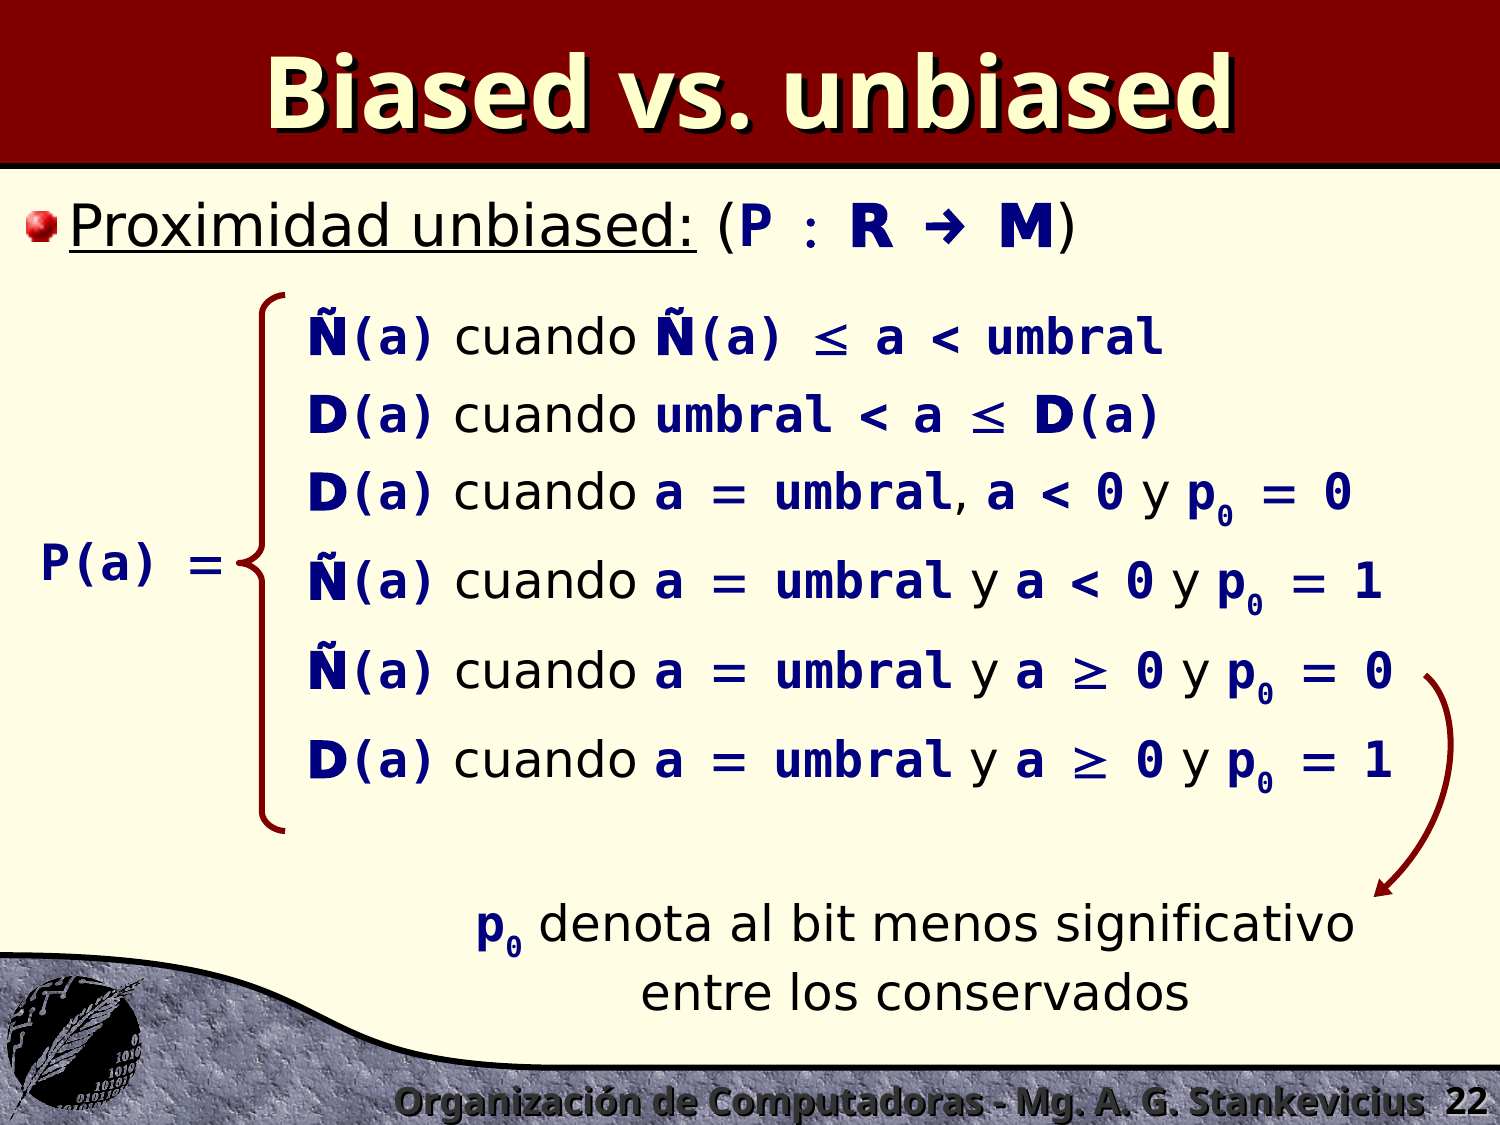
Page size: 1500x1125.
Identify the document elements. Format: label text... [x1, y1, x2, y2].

text_box p0 denota al bit menos significativo entre los conservados [460, 887, 1372, 1031]
list Proximidad unbiased: (P : R → M) [11, 192, 1486, 935]
title Biased vs. unbiased [15, 5, 1485, 160]
picture [1058, 1100, 1065, 1110]
picture [802, 1100, 806, 1110]
picture [0, 959, 1500, 1125]
picture [448, 1100, 455, 1110]
text_box P(a) = [26, 526, 236, 604]
text_box Ñ(a) cuando Ñ(a) ≤ a < umbral D(a) cuando umbral < a ≤ D(a) D(a) cuando a = umbral, a < 0 y p0 = 0 Ñ(a) cuando a = umbral y a < 0 y p0 = 1 Ñ(a) cuando a = umbral y a ≥ 0 y p0 = 0 D(a) cuando a = umbral y a ≥ 0 y p0 = 1 [291, 300, 1417, 835]
